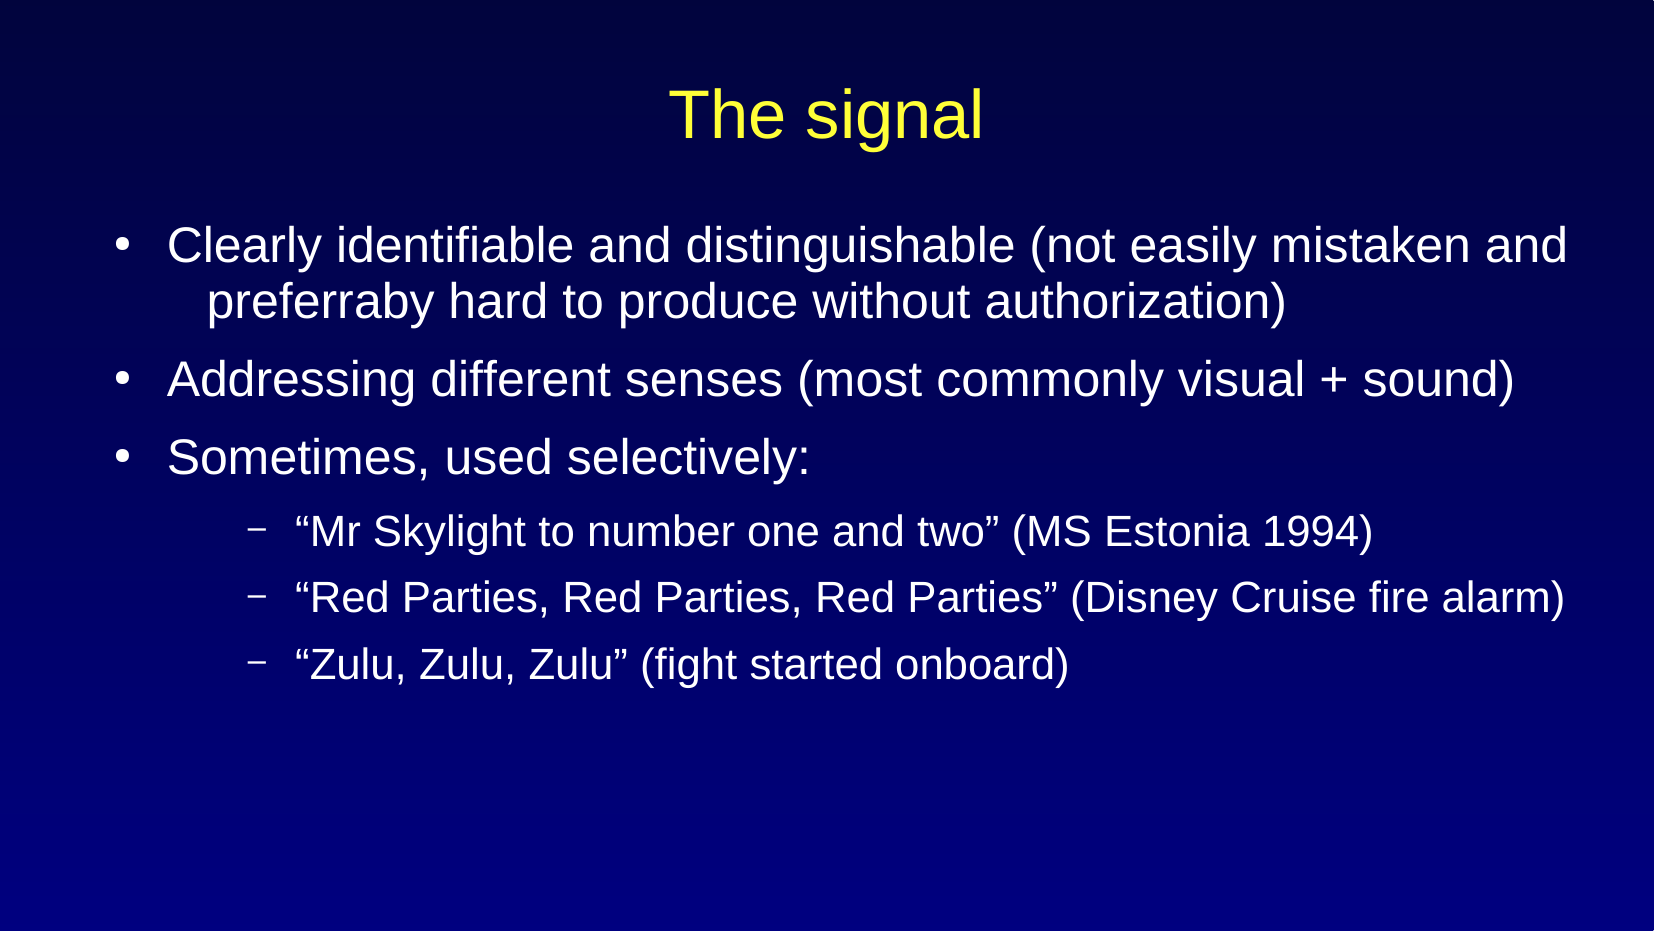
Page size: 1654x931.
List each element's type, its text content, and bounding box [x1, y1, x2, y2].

title The signal [82, 37, 1571, 193]
list Clearly identifiable and distinguishable (not easily mistaken and preferraby hard to produce without authorization) Addressing different senses (most commonly visual + sound) Sometimes, used selectively: “Mr Skylight to number one and two” (MS Estonia 1994) “Red Parties, Red Parties, Red Parties” (Disney Cruise fire alarm) “Zulu, Zulu, Zulu” (fight started onboard) [82, 217, 1571, 758]
